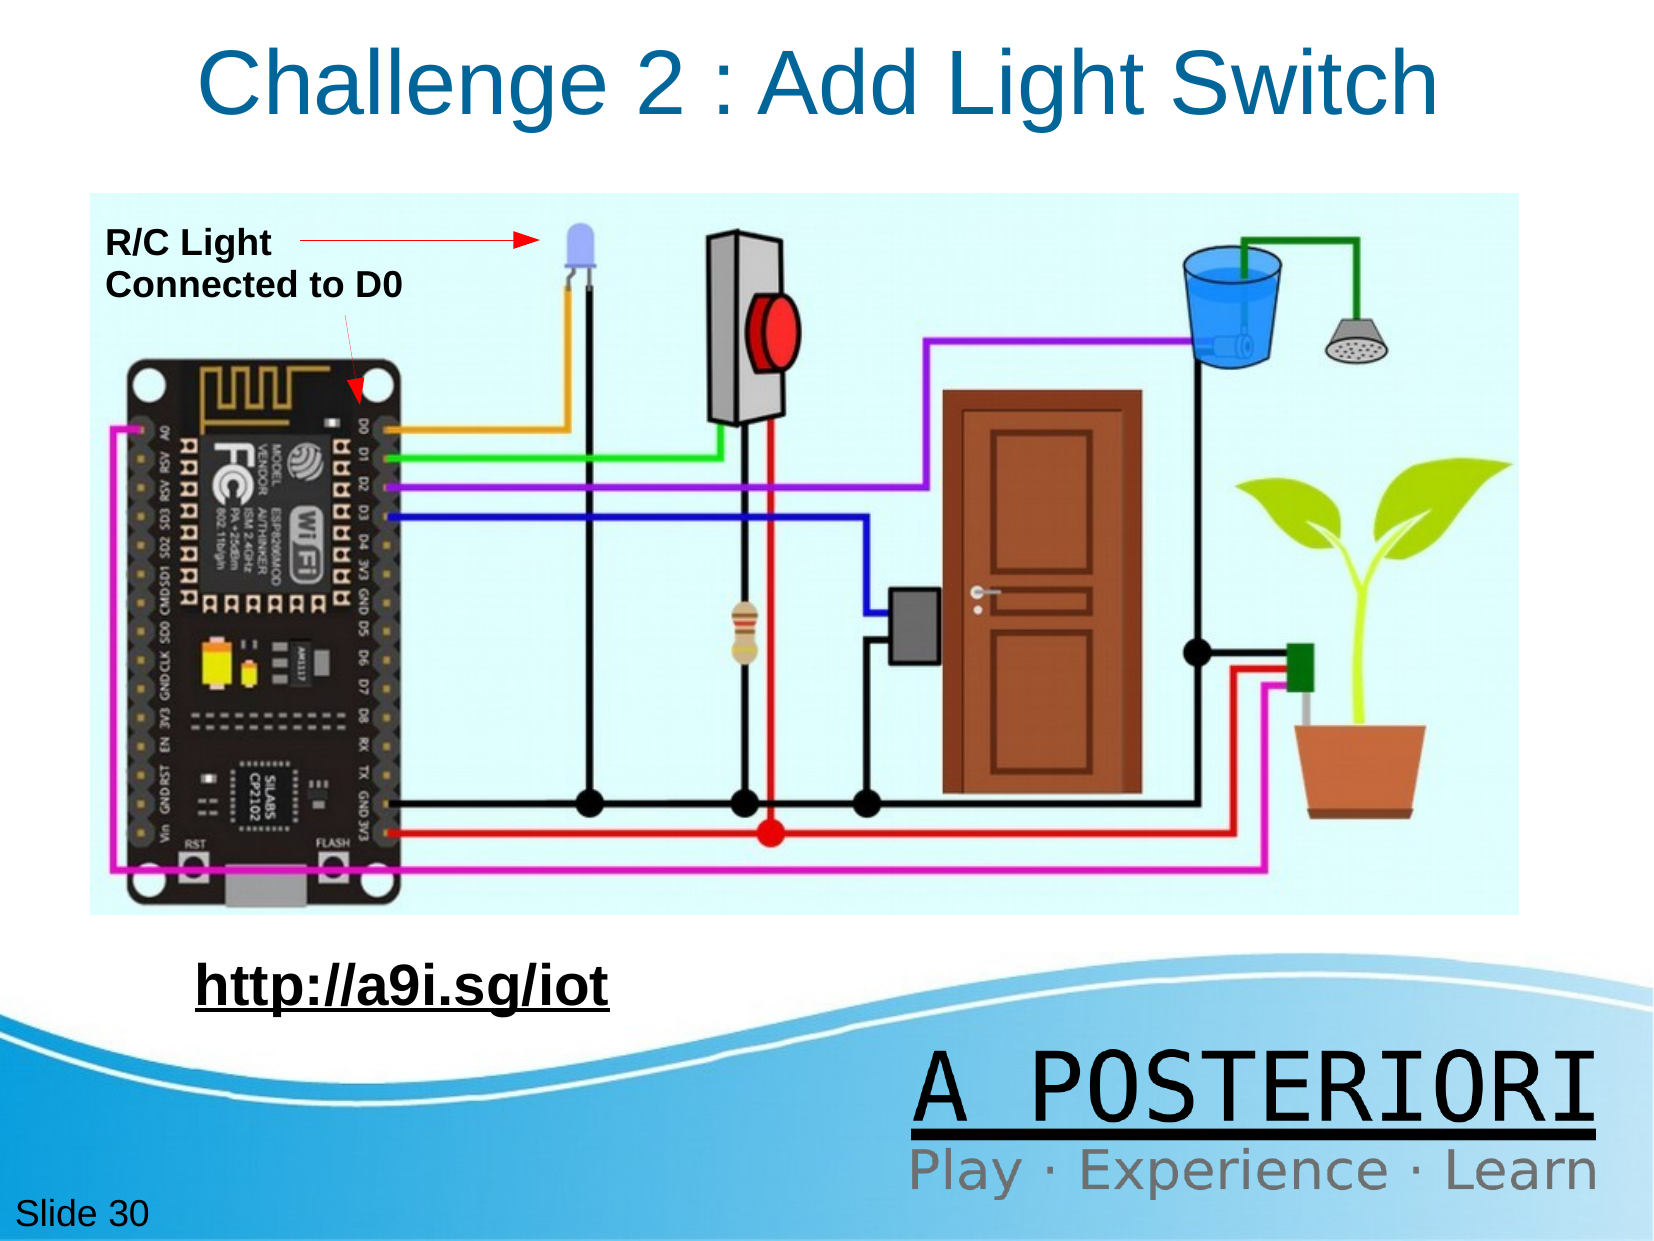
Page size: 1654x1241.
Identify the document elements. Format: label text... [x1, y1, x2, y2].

picture [90, 193, 1519, 916]
title Challenge 2 : Add Light Switch [75, 30, 1564, 135]
text_box http://a9i.sg/iot [180, 945, 631, 1090]
picture [0, 952, 1654, 1241]
text_box R/C Light Connected to D0 [90, 213, 481, 354]
